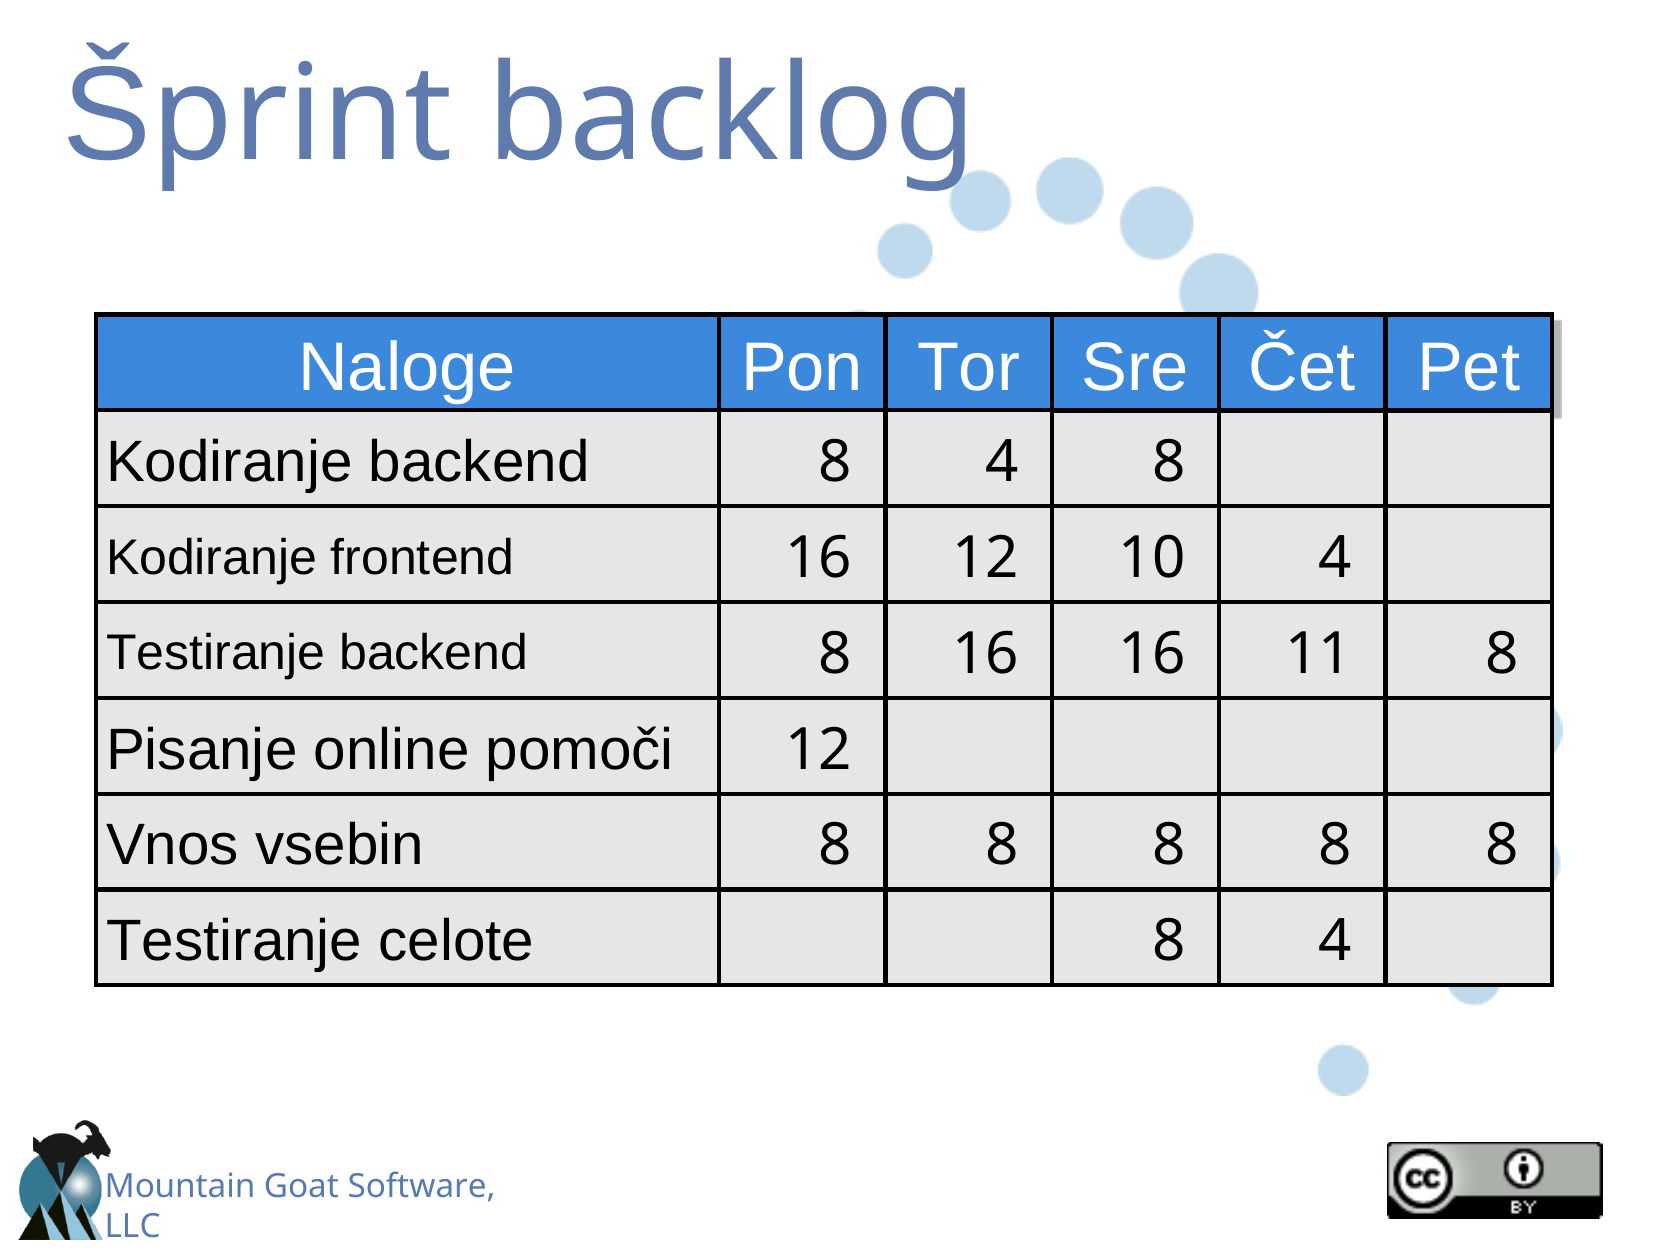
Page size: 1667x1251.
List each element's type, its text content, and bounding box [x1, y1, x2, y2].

text_box Tor [885, 314, 1052, 410]
text_box [718, 889, 1052, 986]
picture [1387, 1142, 1603, 1219]
text_box 4 [1219, 889, 1385, 986]
title Šprint backlog [56, 18, 1609, 194]
text_box [1219, 410, 1553, 602]
text_box 4 [885, 410, 1052, 506]
text_box Testiranje celote [95, 889, 718, 986]
text_box 8 [885, 793, 1052, 889]
text_box [885, 697, 1553, 793]
text_box 8 [1052, 410, 1219, 506]
text_box 10 [1052, 506, 1219, 602]
text_box 16 [1052, 602, 1219, 697]
text_box [1385, 889, 1553, 986]
text_box 11 [1219, 602, 1385, 697]
text_box 12 [718, 697, 885, 793]
text_box 8 [1219, 793, 1385, 889]
text_box Pisanje online pomoči [95, 697, 718, 793]
text_box 8 [1385, 602, 1553, 697]
text_box 8 [718, 602, 885, 697]
text_box 16 [718, 506, 885, 602]
picture [835, 194, 1563, 1096]
text_box 8 [1385, 793, 1553, 889]
text_box Kodiranje frontend [95, 506, 718, 602]
text_box 8 [1052, 793, 1219, 889]
text_box Sre [1052, 314, 1218, 410]
text_box Vnos vsebin [95, 793, 718, 889]
text_box Testiranje backend [95, 602, 718, 697]
text_box 8 [718, 410, 885, 506]
text_box Kodiranje backend [95, 410, 718, 506]
text_box 12 [885, 506, 1052, 602]
text_box 16 [885, 602, 1052, 697]
picture [18, 1120, 111, 1240]
text_box 4 [1219, 506, 1385, 602]
text_box Naloge [95, 314, 718, 410]
text_box 8 [1052, 889, 1219, 986]
text_box Pet [1385, 314, 1553, 410]
text_box Čet [1218, 314, 1385, 410]
text_box 8 [718, 793, 885, 889]
text_box Pon [718, 314, 885, 410]
